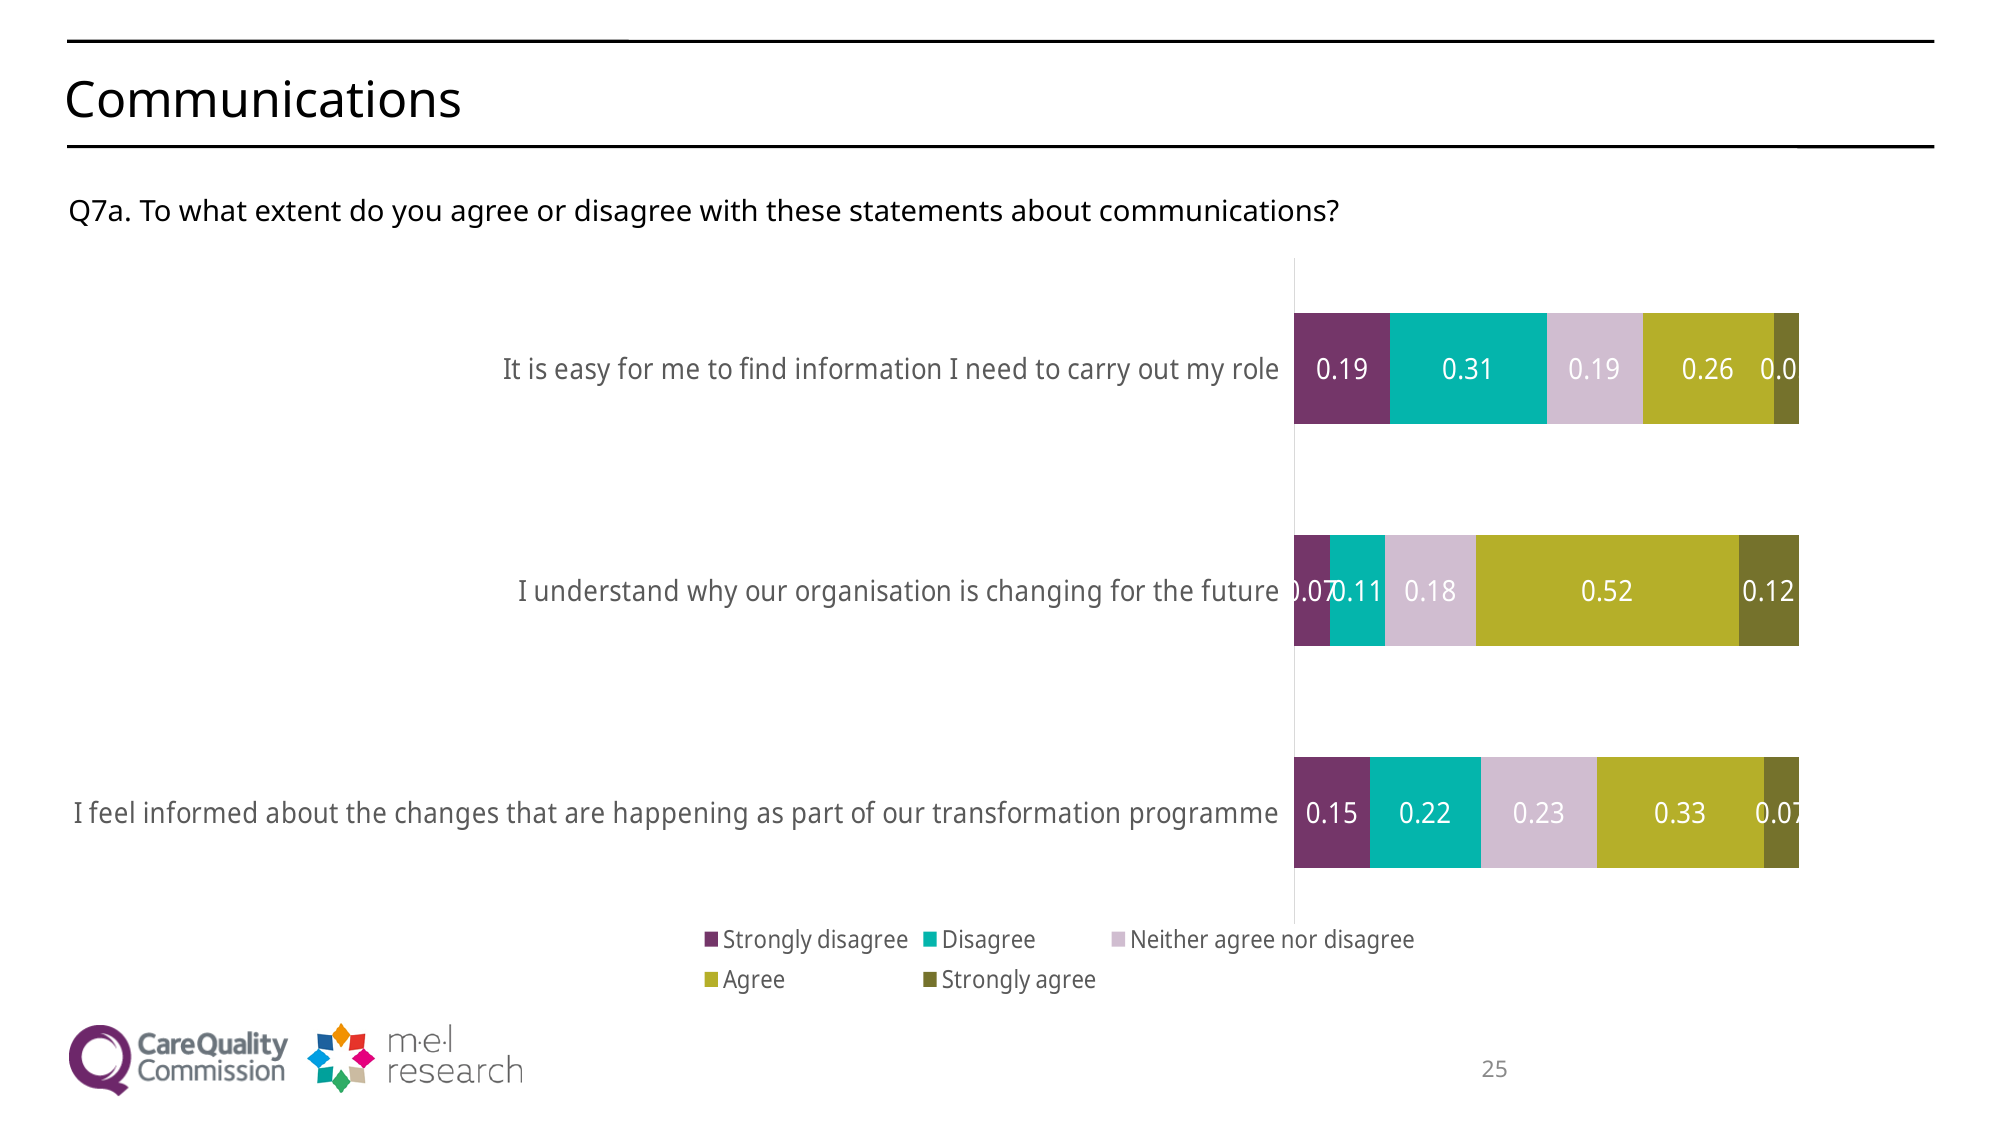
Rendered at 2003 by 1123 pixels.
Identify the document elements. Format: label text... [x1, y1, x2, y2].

chart [73, 218, 1846, 1003]
text_box Q7a. To what extent do you agree or disagree with these statements about communications? [68, 184, 1769, 227]
picture [67, 1023, 291, 1099]
title Communications [64, 48, 1932, 136]
picture [307, 1023, 522, 1093]
slide_number 25 [1466, 1039, 1934, 1100]
